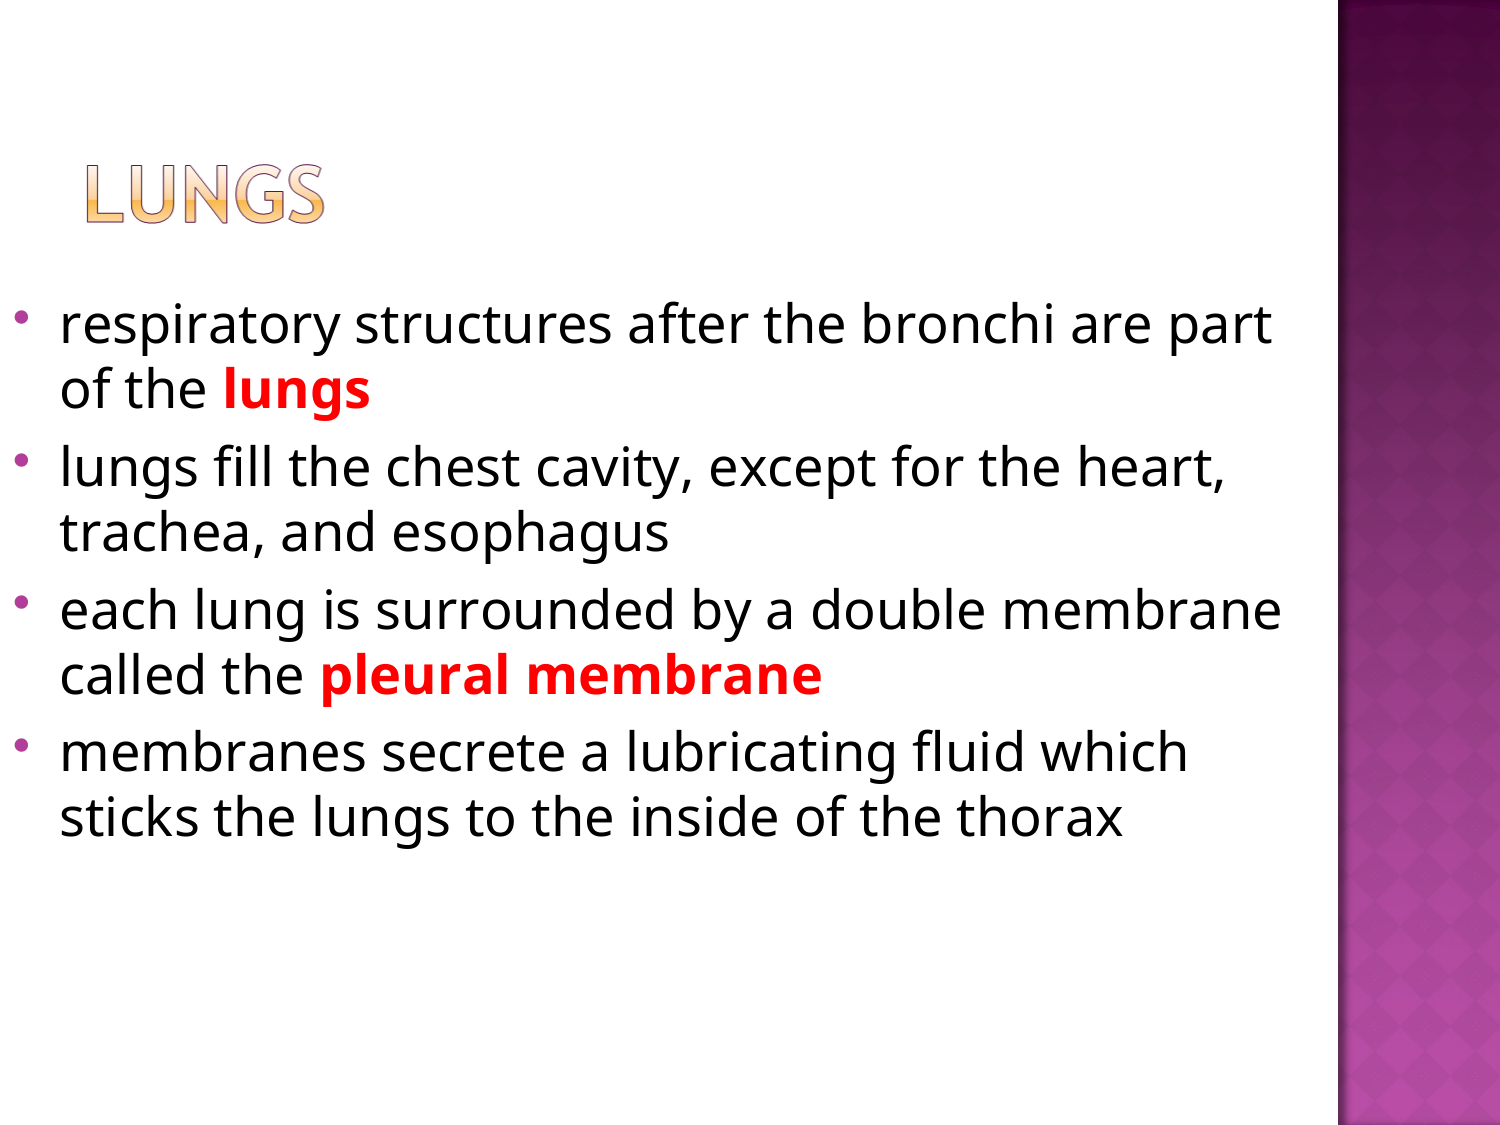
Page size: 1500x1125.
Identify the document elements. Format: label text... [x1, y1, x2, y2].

picture [1337, 0, 1500, 1125]
list respiratory structures after the bronchi are part of the lungs lungs fill the chest cavity, except for the heart, trachea, and esophagus each lung is surrounded by a double membrane called the pleural membrane membranes secrete a lubricating fluid which sticks the lungs to the inside of the thorax [0, 281, 1351, 1067]
text_box [34, 52, 1265, 241]
